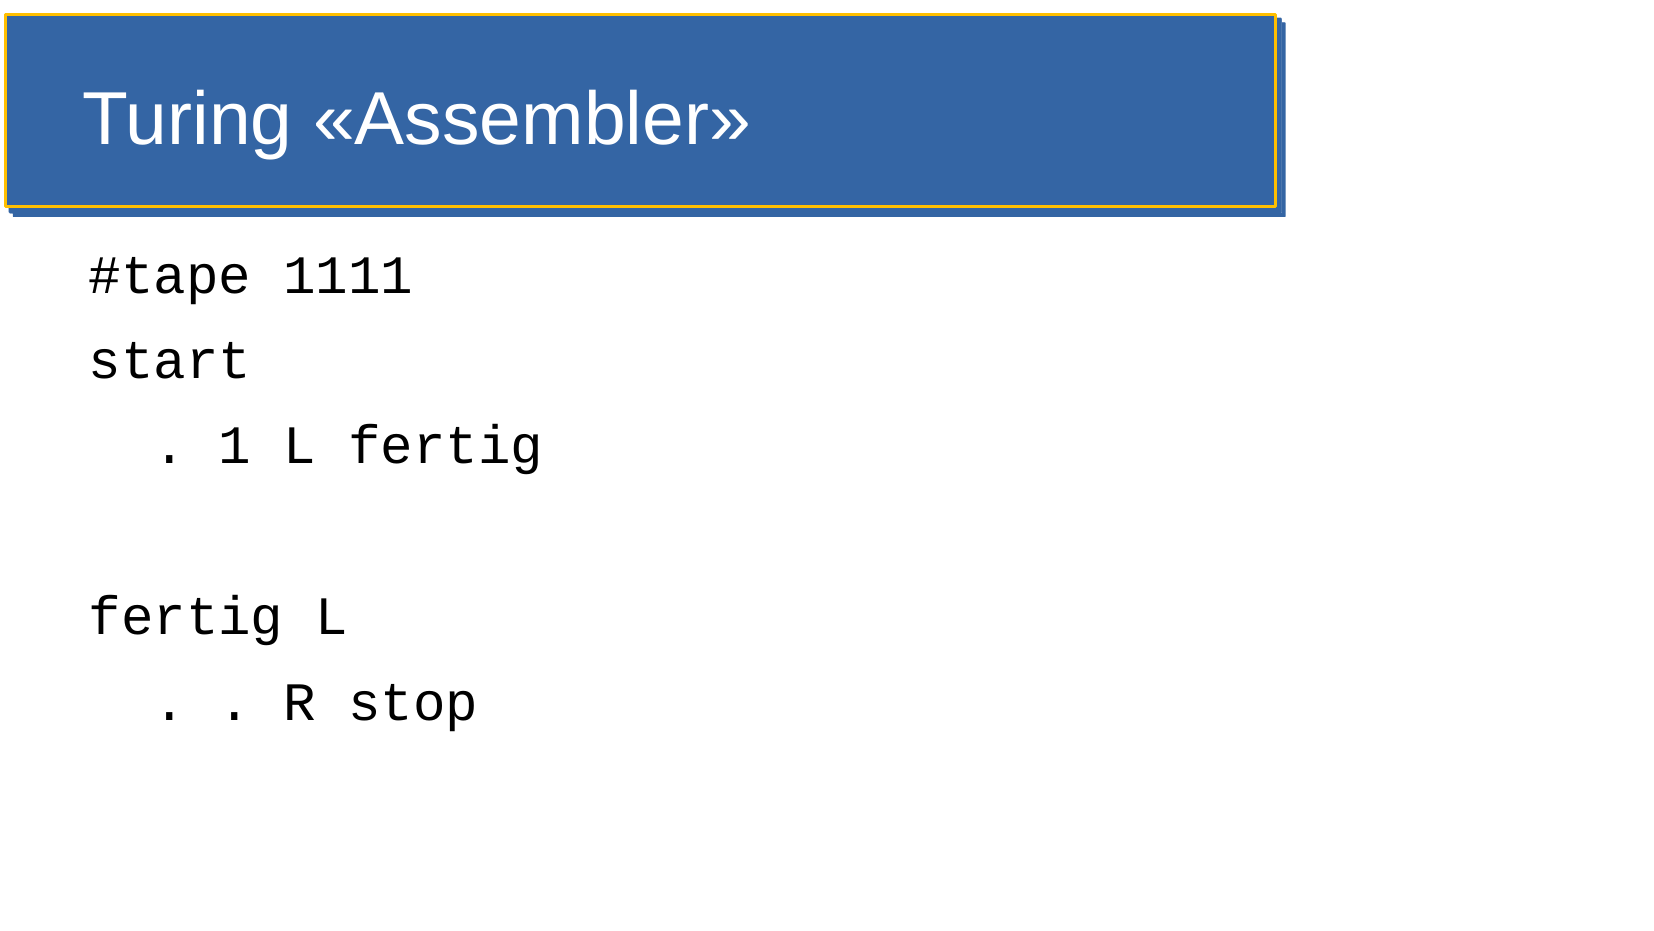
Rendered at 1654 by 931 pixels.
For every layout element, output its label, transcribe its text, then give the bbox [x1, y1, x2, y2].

title Turing «Assembler» [82, 44, 1235, 192]
list #tape 1111 start . 1 L fertig fertig L . . R stop [88, 248, 1565, 810]
